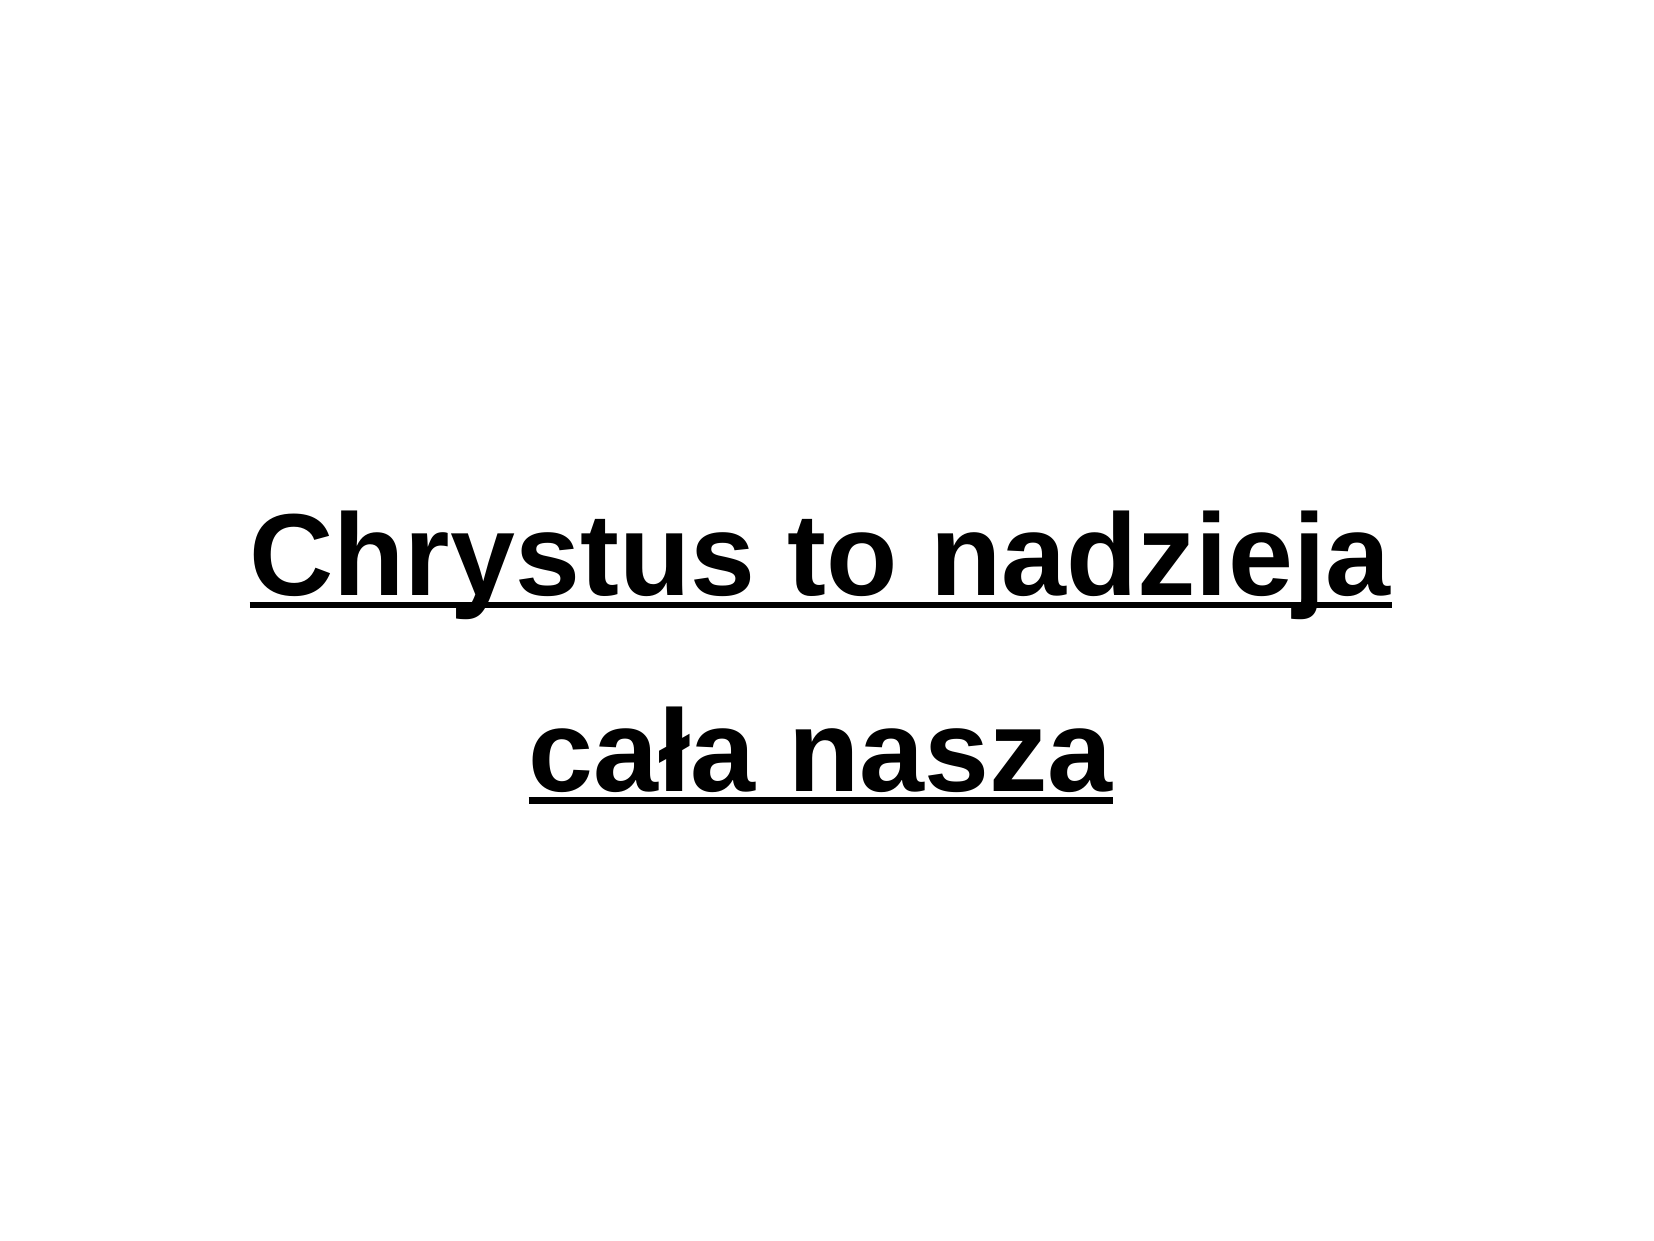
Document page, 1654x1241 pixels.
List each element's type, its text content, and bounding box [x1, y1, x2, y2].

subtitle Chrystus to nadzieja cała nasza [0, 0, 1642, 1241]
